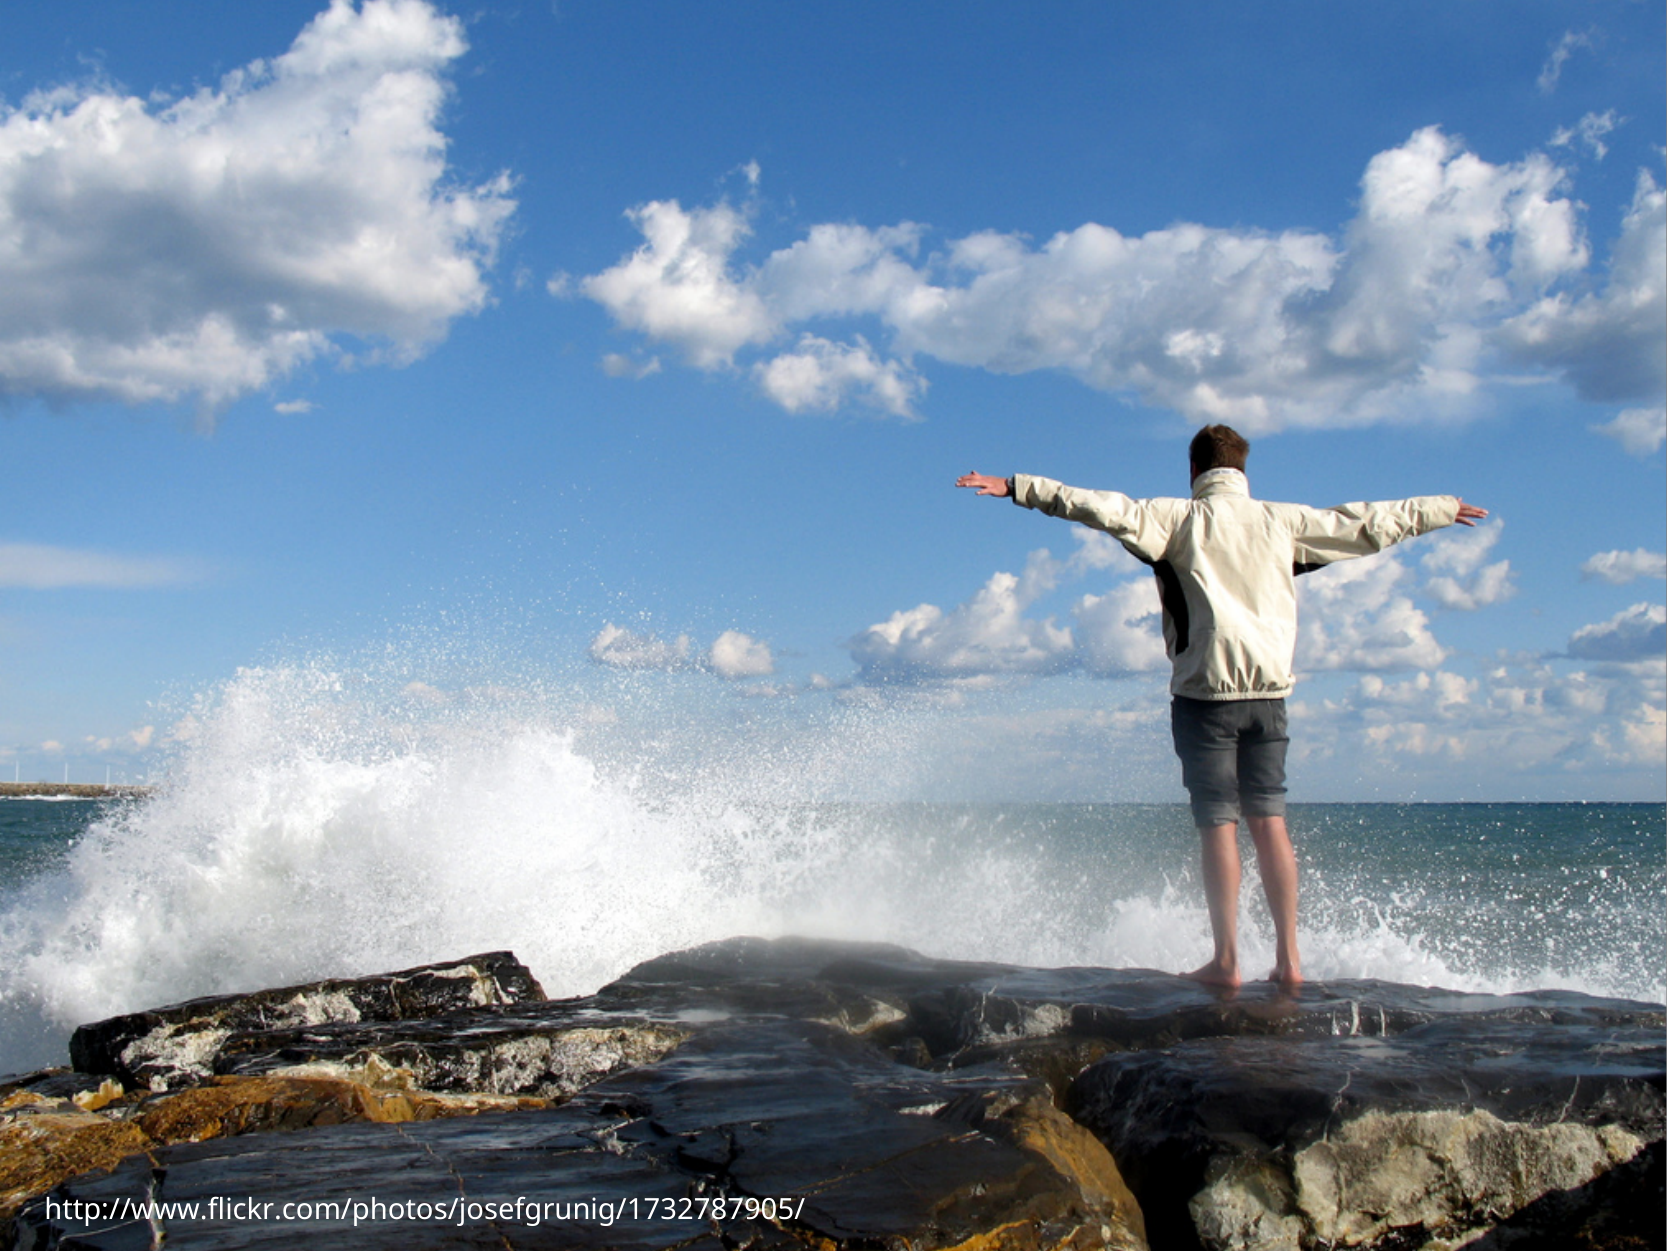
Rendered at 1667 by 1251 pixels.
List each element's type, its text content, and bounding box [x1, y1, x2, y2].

text_box http://www.flickr.com/photos/josefgrunig/1732787905/ [29, 1182, 756, 1233]
picture [0, 0, 1667, 1251]
